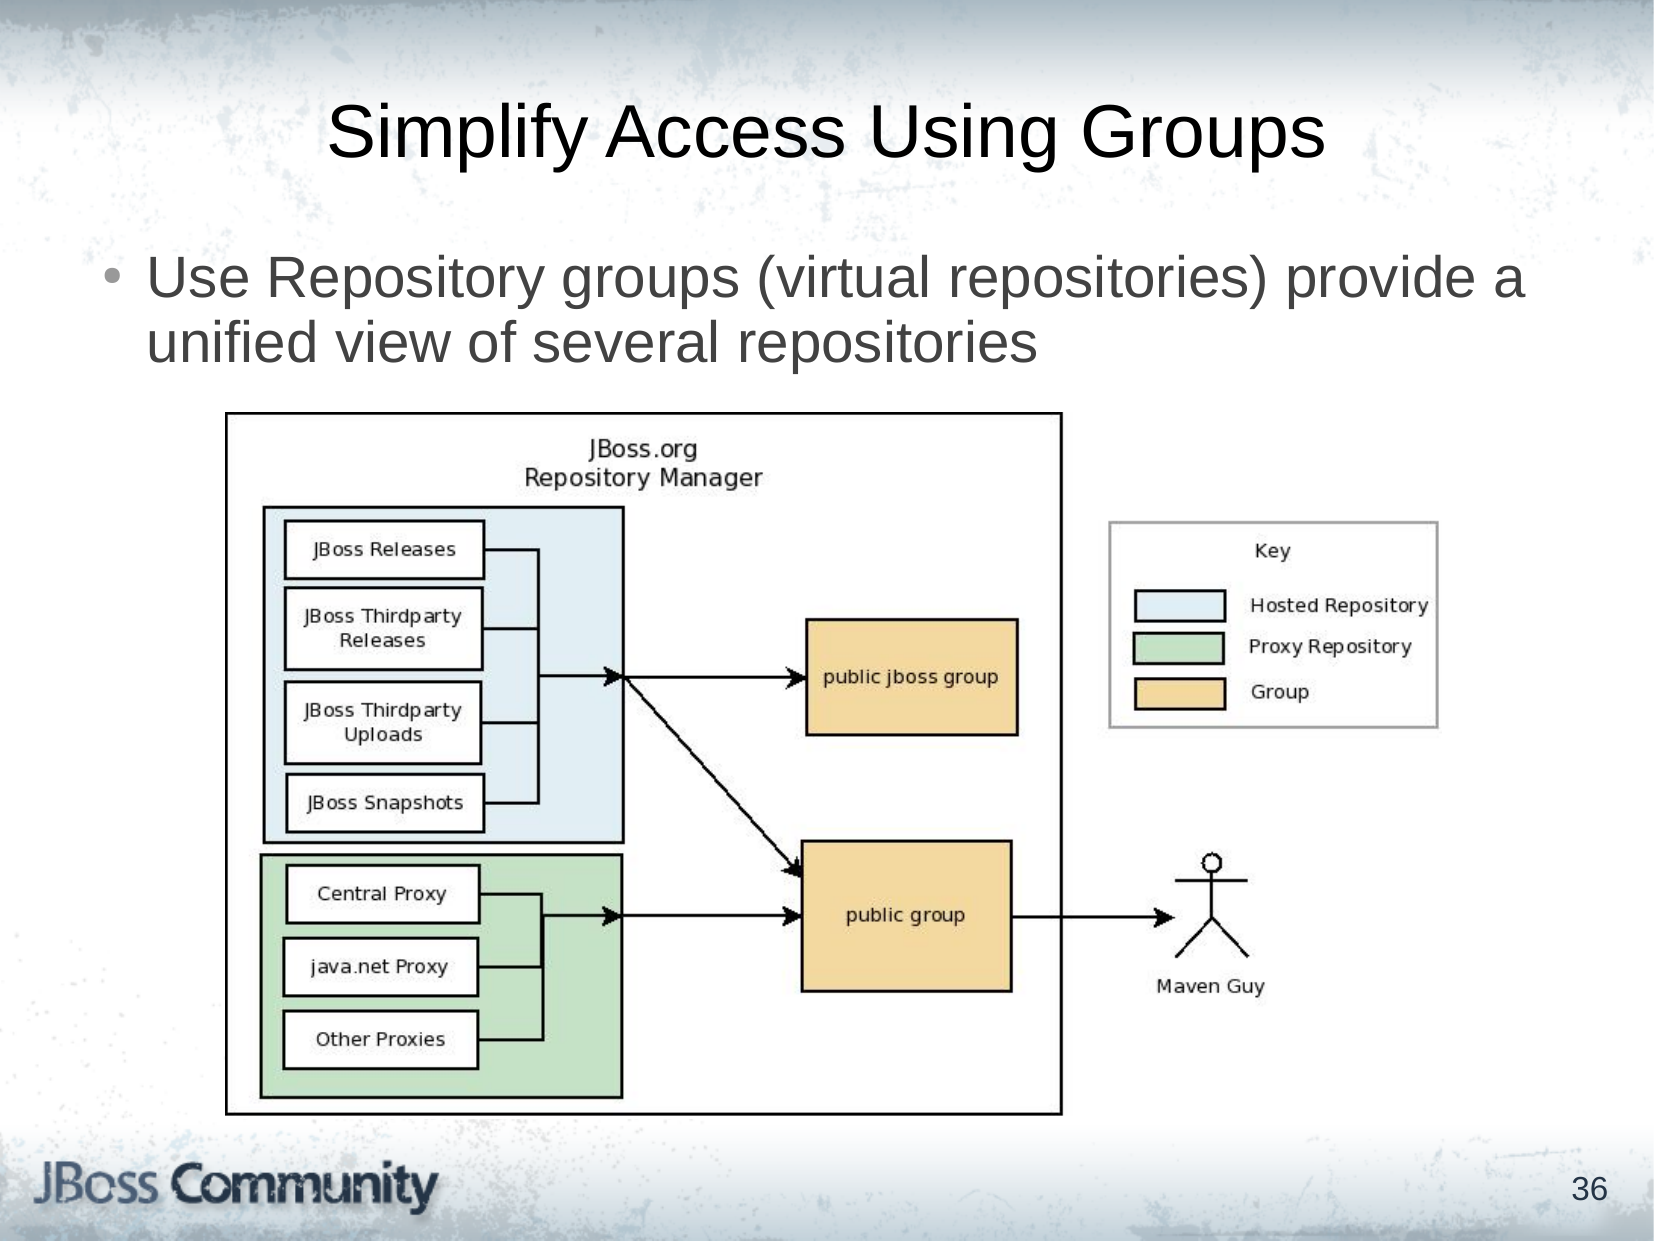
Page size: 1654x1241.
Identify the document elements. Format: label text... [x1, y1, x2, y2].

list Use Repository groups (virtual repositories) provide a unified view of several repositories [86, 244, 1576, 1039]
picture [0, 0, 1654, 1241]
title Simplify Access Using Groups [82, 37, 1571, 226]
